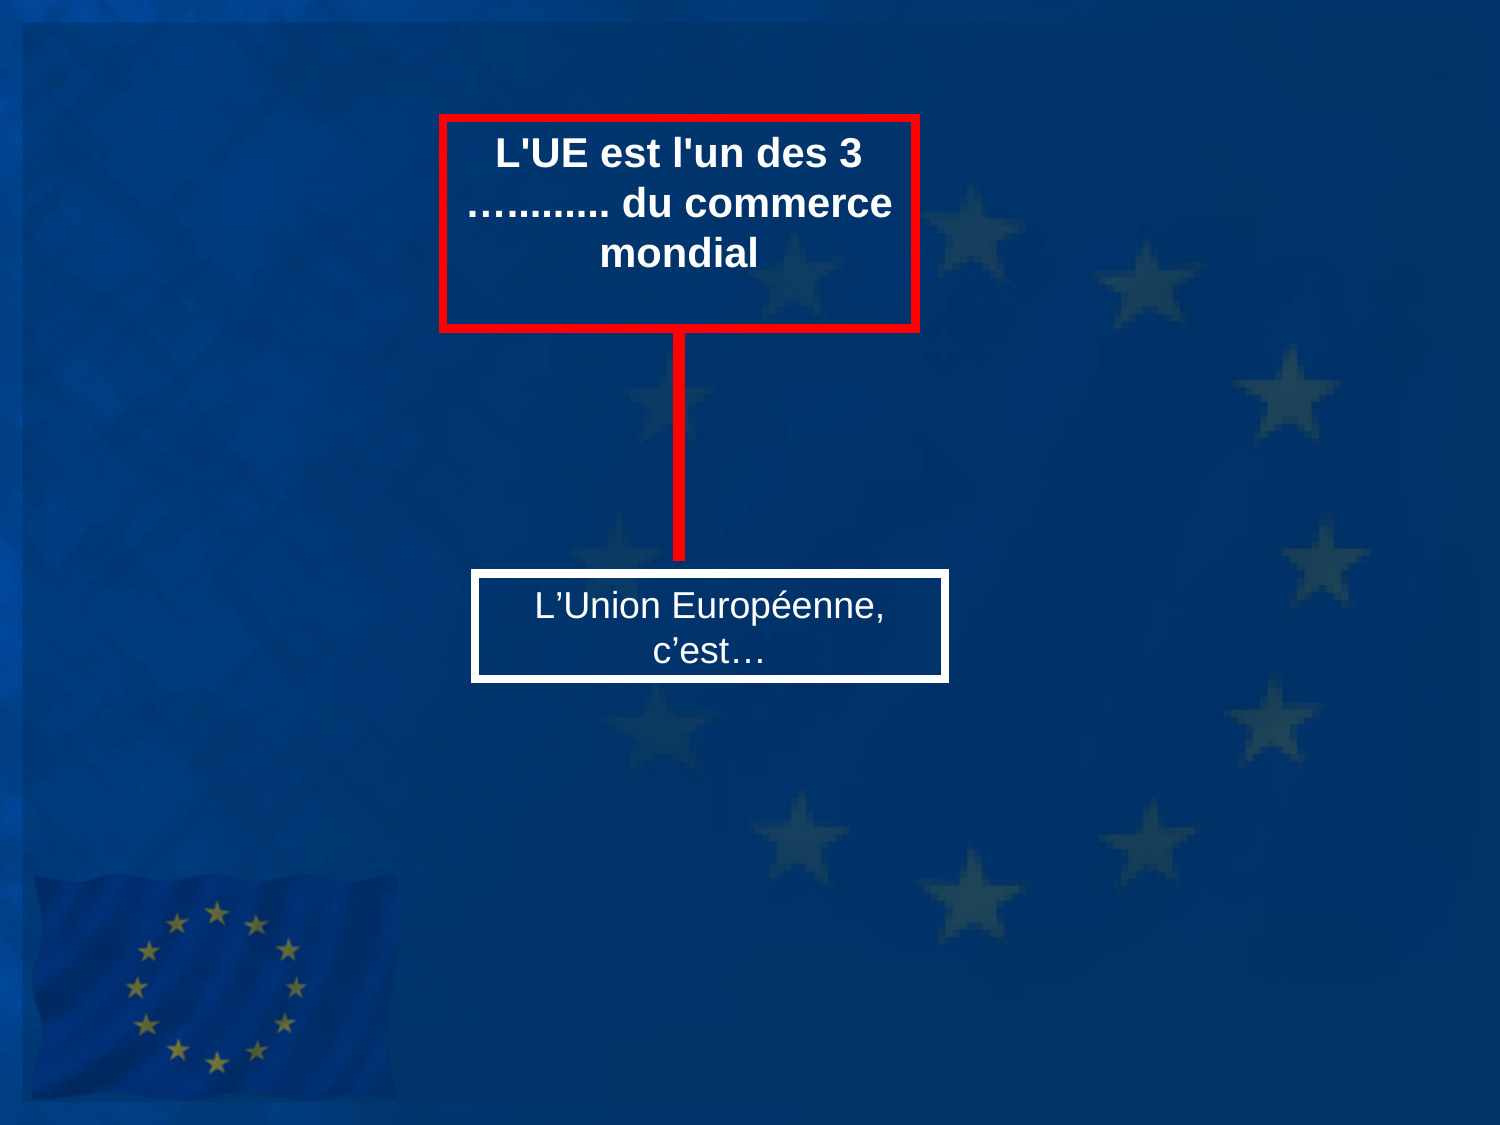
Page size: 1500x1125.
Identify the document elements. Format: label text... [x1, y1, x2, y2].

text_box L’Union Européenne, c’est… [474, 573, 945, 680]
text_box L'UE est l'un des 3 …......... du commerce mondial [442, 118, 916, 329]
picture [0, 0, 1500, 1125]
